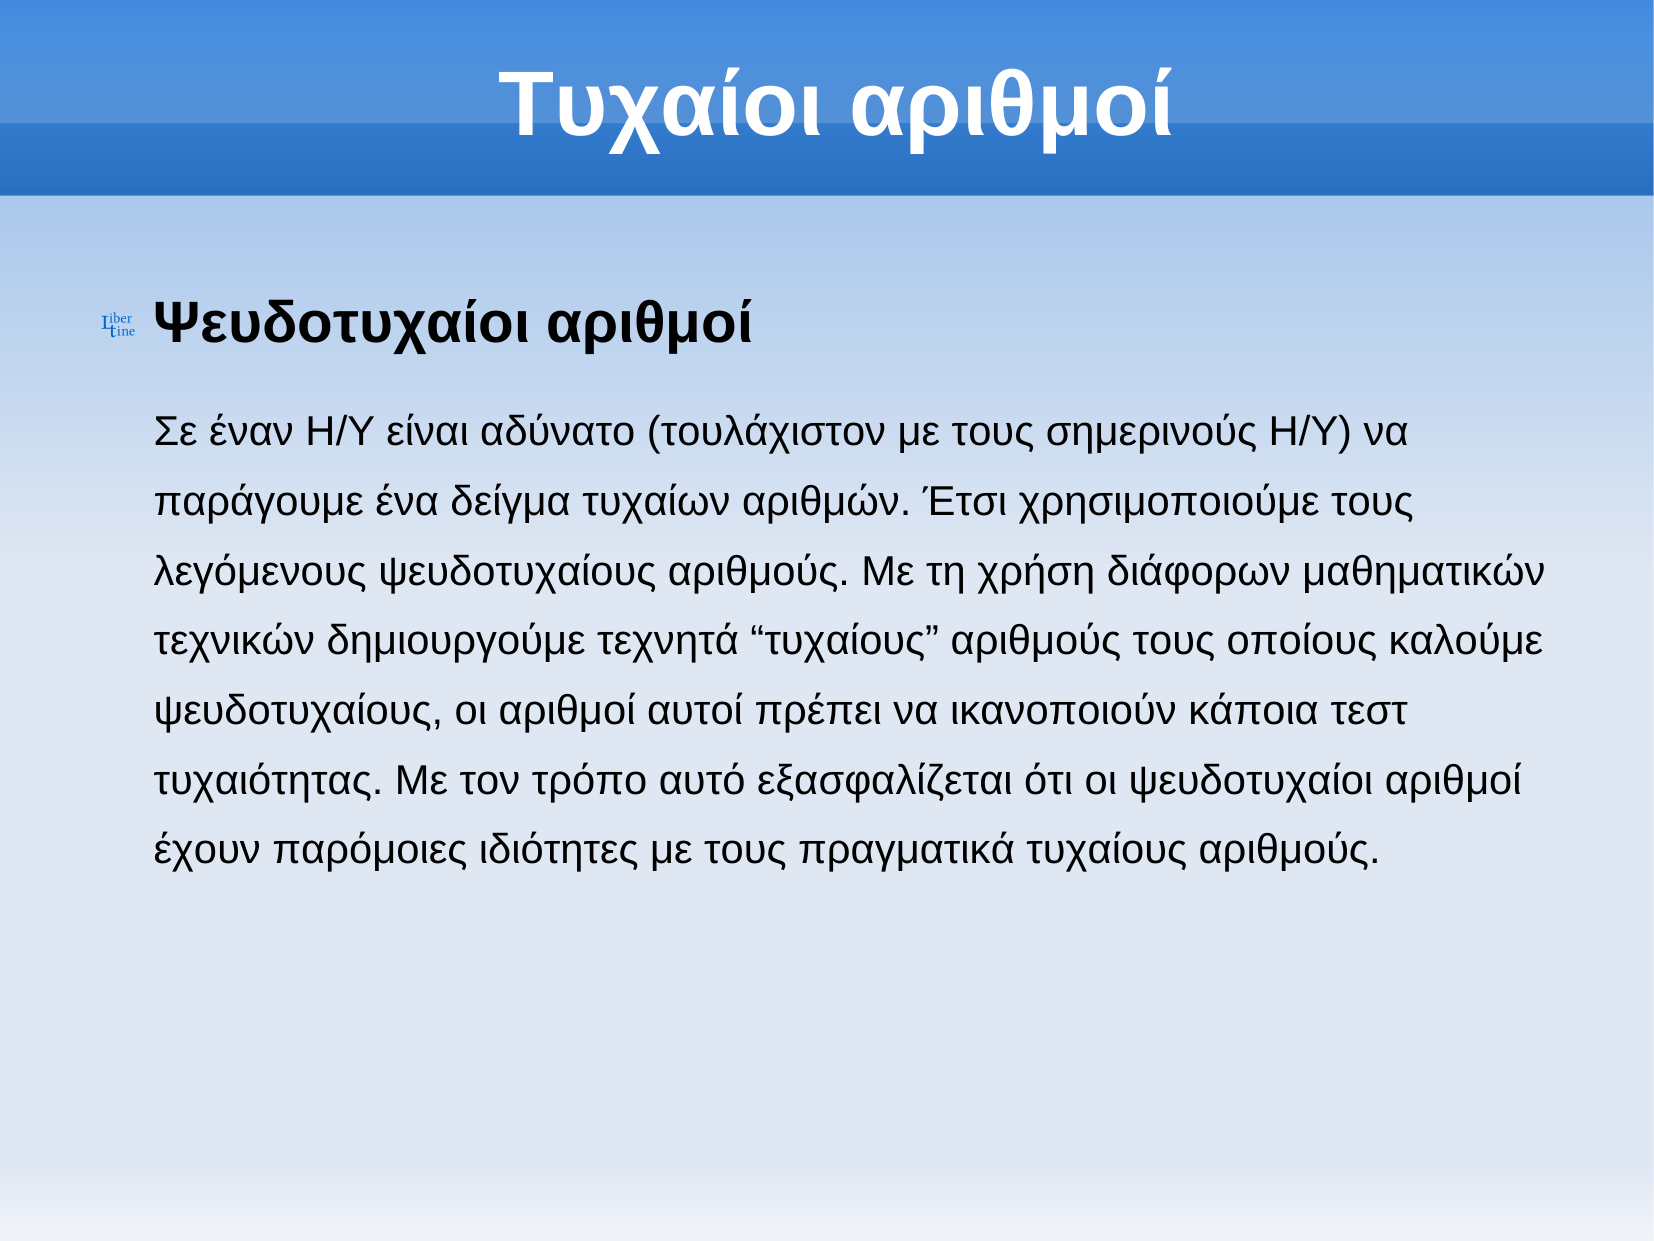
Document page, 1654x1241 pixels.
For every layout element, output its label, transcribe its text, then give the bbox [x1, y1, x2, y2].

picture [0, 0, 1654, 1241]
title Τυχαίοι αριθμοί [76, 7, 1565, 200]
list Ψευδοτυχαίοι αριθμοί Σε έναν Η/Υ είναι αδύνατο (τουλάχιστον με τους σημερινούς Η/Υ) να παράγουμε ένα δείγμα τυχαίων αριθμών. Έτσι χρησιμοποιούμε τους λεγόμενους ψευδοτυχαίους αριθμούς. Με τη χρήση διάφορων μαθηματικών τεχνικών δημιουργούμε τεχνητά “τυχαίους” αριθμούς τους οποίους καλούμε ψευδοτυχαίους, οι αριθμοί αυτοί πρέπει να ικανοποιούν κάποια τεστ τυχαιότητας. Με τον τρόπο αυτό εξασφαλίζεται ότι οι ψευδοτυχαίοι αριθμοί έχουν παρόμοιες ιδιότητες με τους πραγματικά τυχαίους αριθμούς. [82, 290, 1571, 1094]
